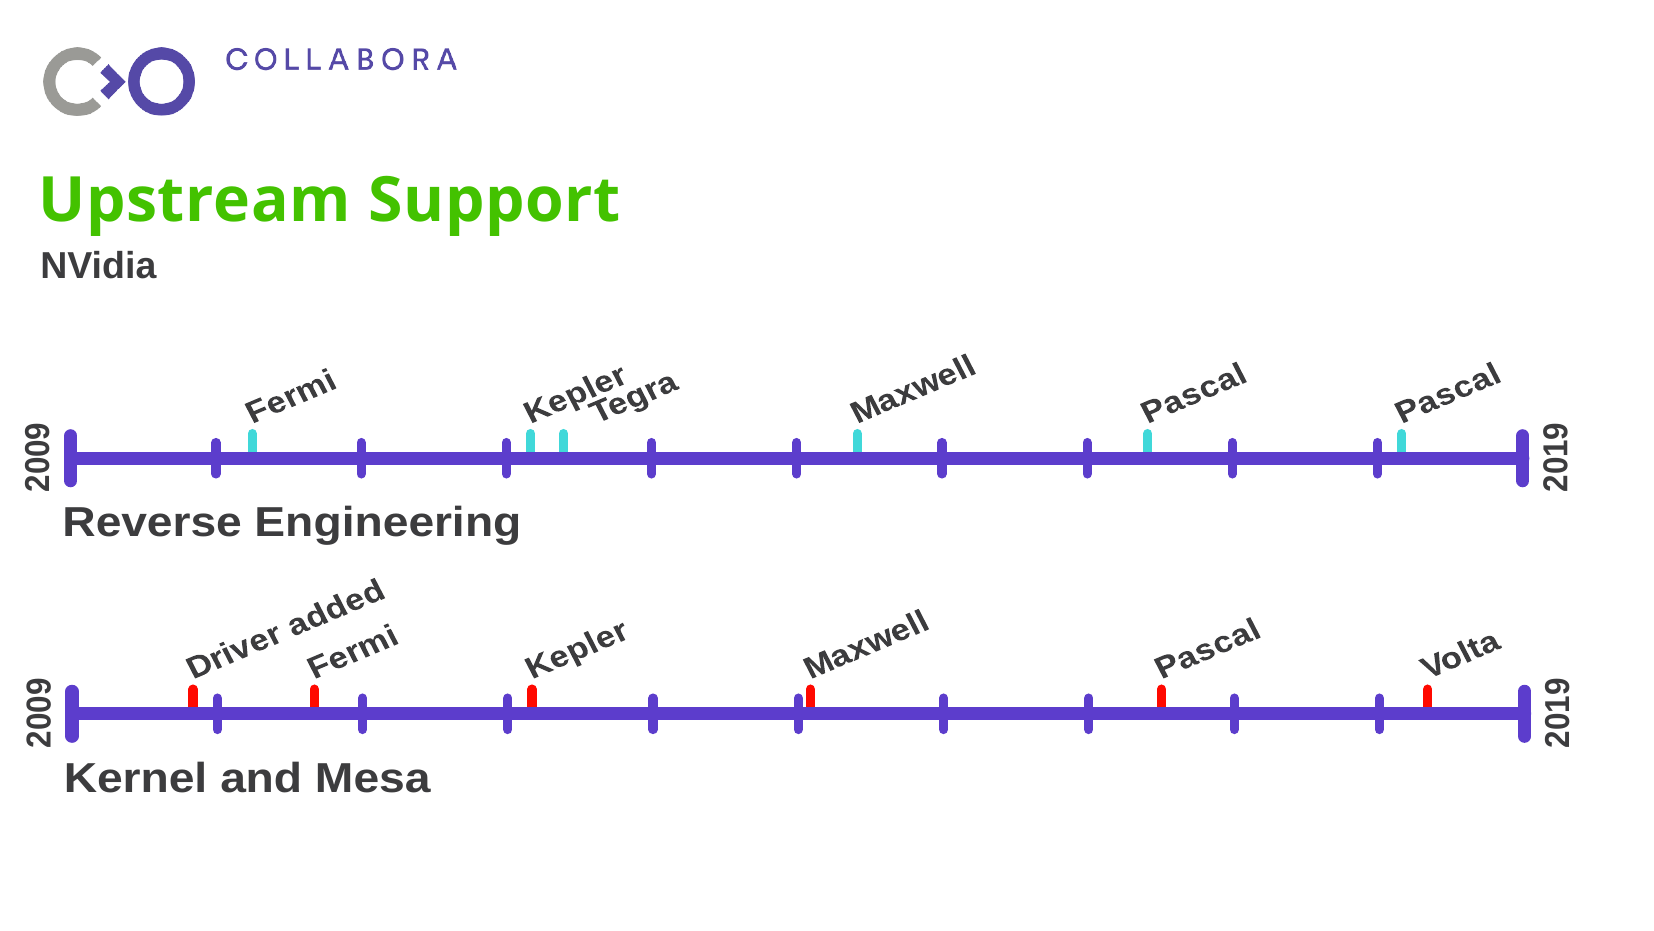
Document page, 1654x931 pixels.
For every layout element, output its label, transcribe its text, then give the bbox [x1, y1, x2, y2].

title Upstream Support [38, 159, 1614, 216]
picture [3, 233, 1654, 827]
picture [43, 47, 457, 116]
